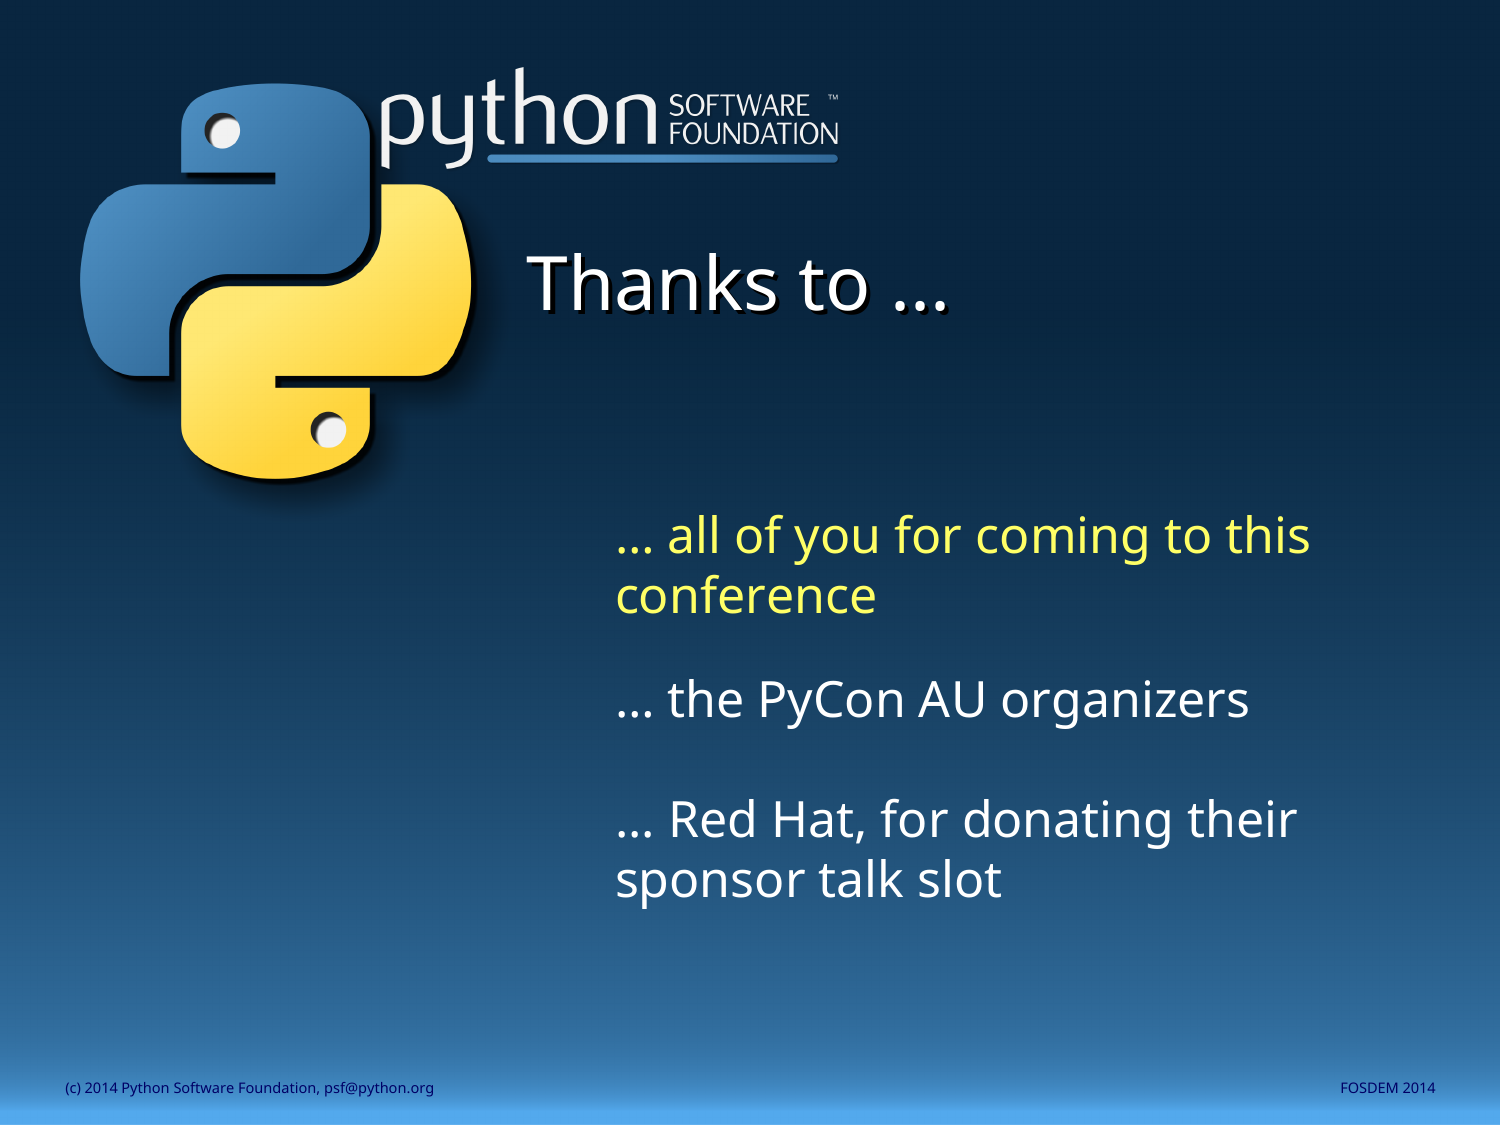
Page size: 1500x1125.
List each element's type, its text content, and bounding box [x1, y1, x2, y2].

picture [0, 0, 1500, 1125]
title Thanks to ... [512, 185, 1388, 377]
list … all of you for coming to this conference … the PyCon AU organizers ... Red Hat, for donating their sponsor talk slot [544, 392, 1388, 1006]
